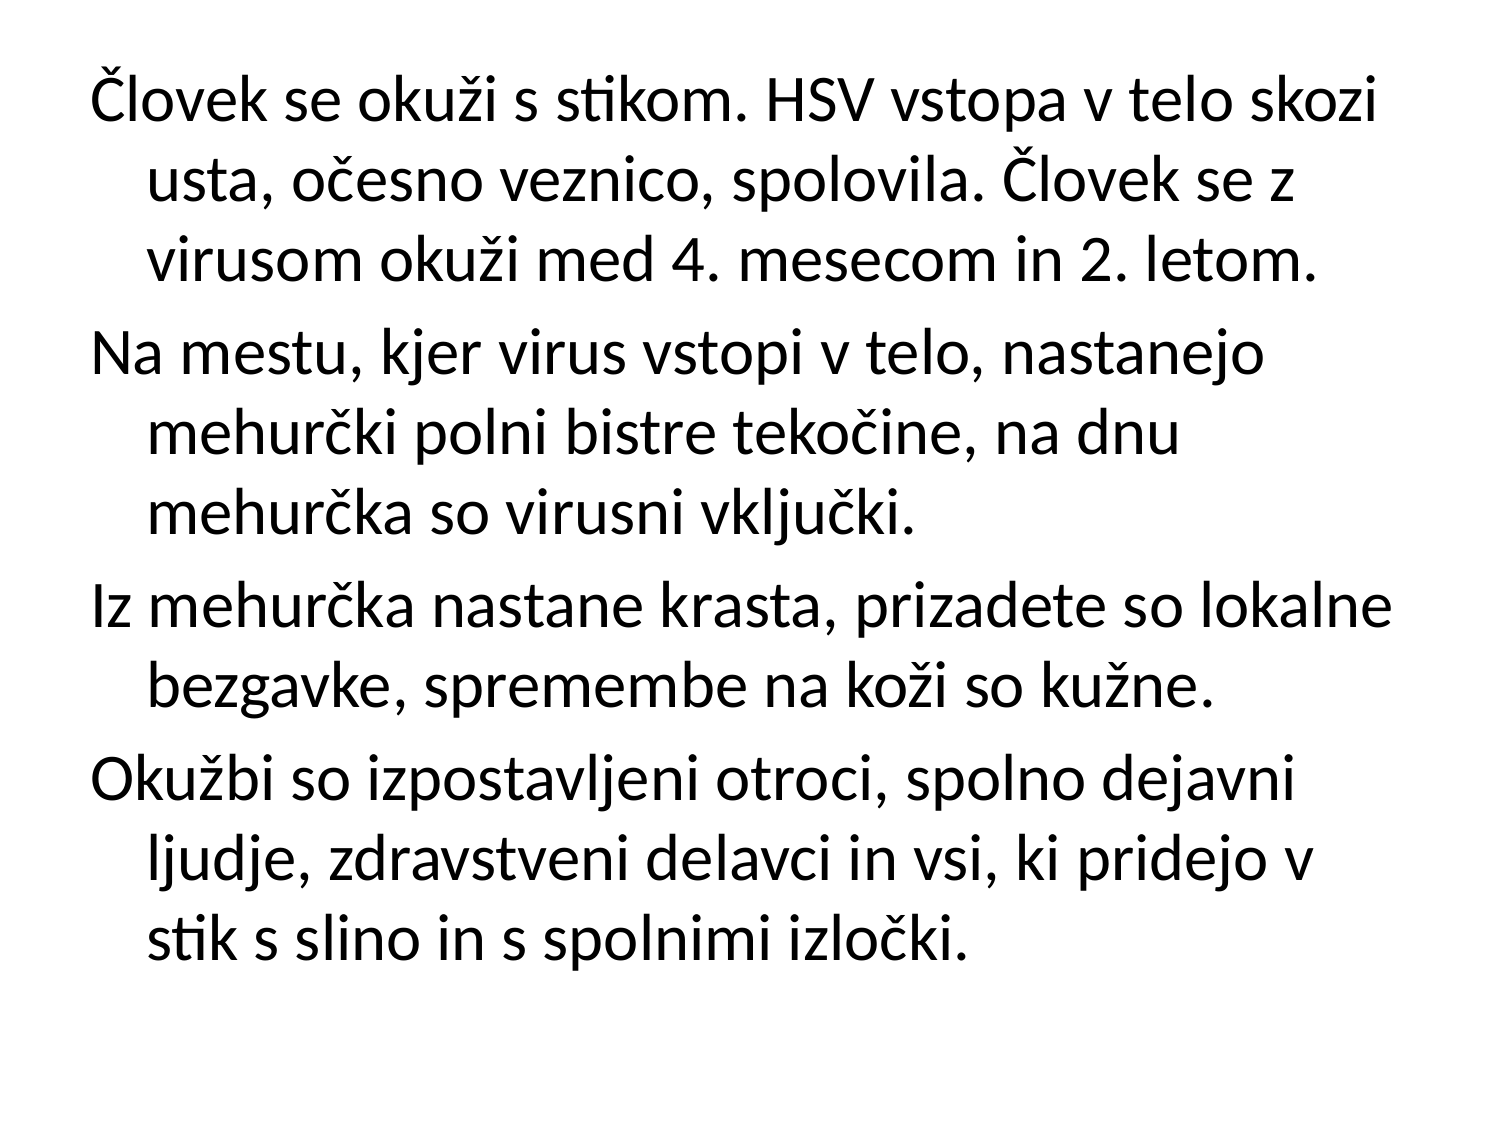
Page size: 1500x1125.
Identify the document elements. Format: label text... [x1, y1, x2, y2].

list Človek se okuži s stikom. HSV vstopa v telo skozi usta, očesno veznico, spolovila. Človek se z virusom okuži med 4. mesecom in 2. letom. Na mestu, kjer virus vstopi v telo, nastanejo mehurčki polni bistre tekočine, na dnu mehurčka so virusni vključki. Iz mehurčka nastane krasta, prizadete so lokalne bezgavke, spremembe na koži so kužne. Okužbi so izpostavljeni otroci, spolno dejavni ljudje, zdravstveni delavci in vsi, ki pridejo v stik s slino in s spolnimi izločki. [75, 46, 1425, 1005]
